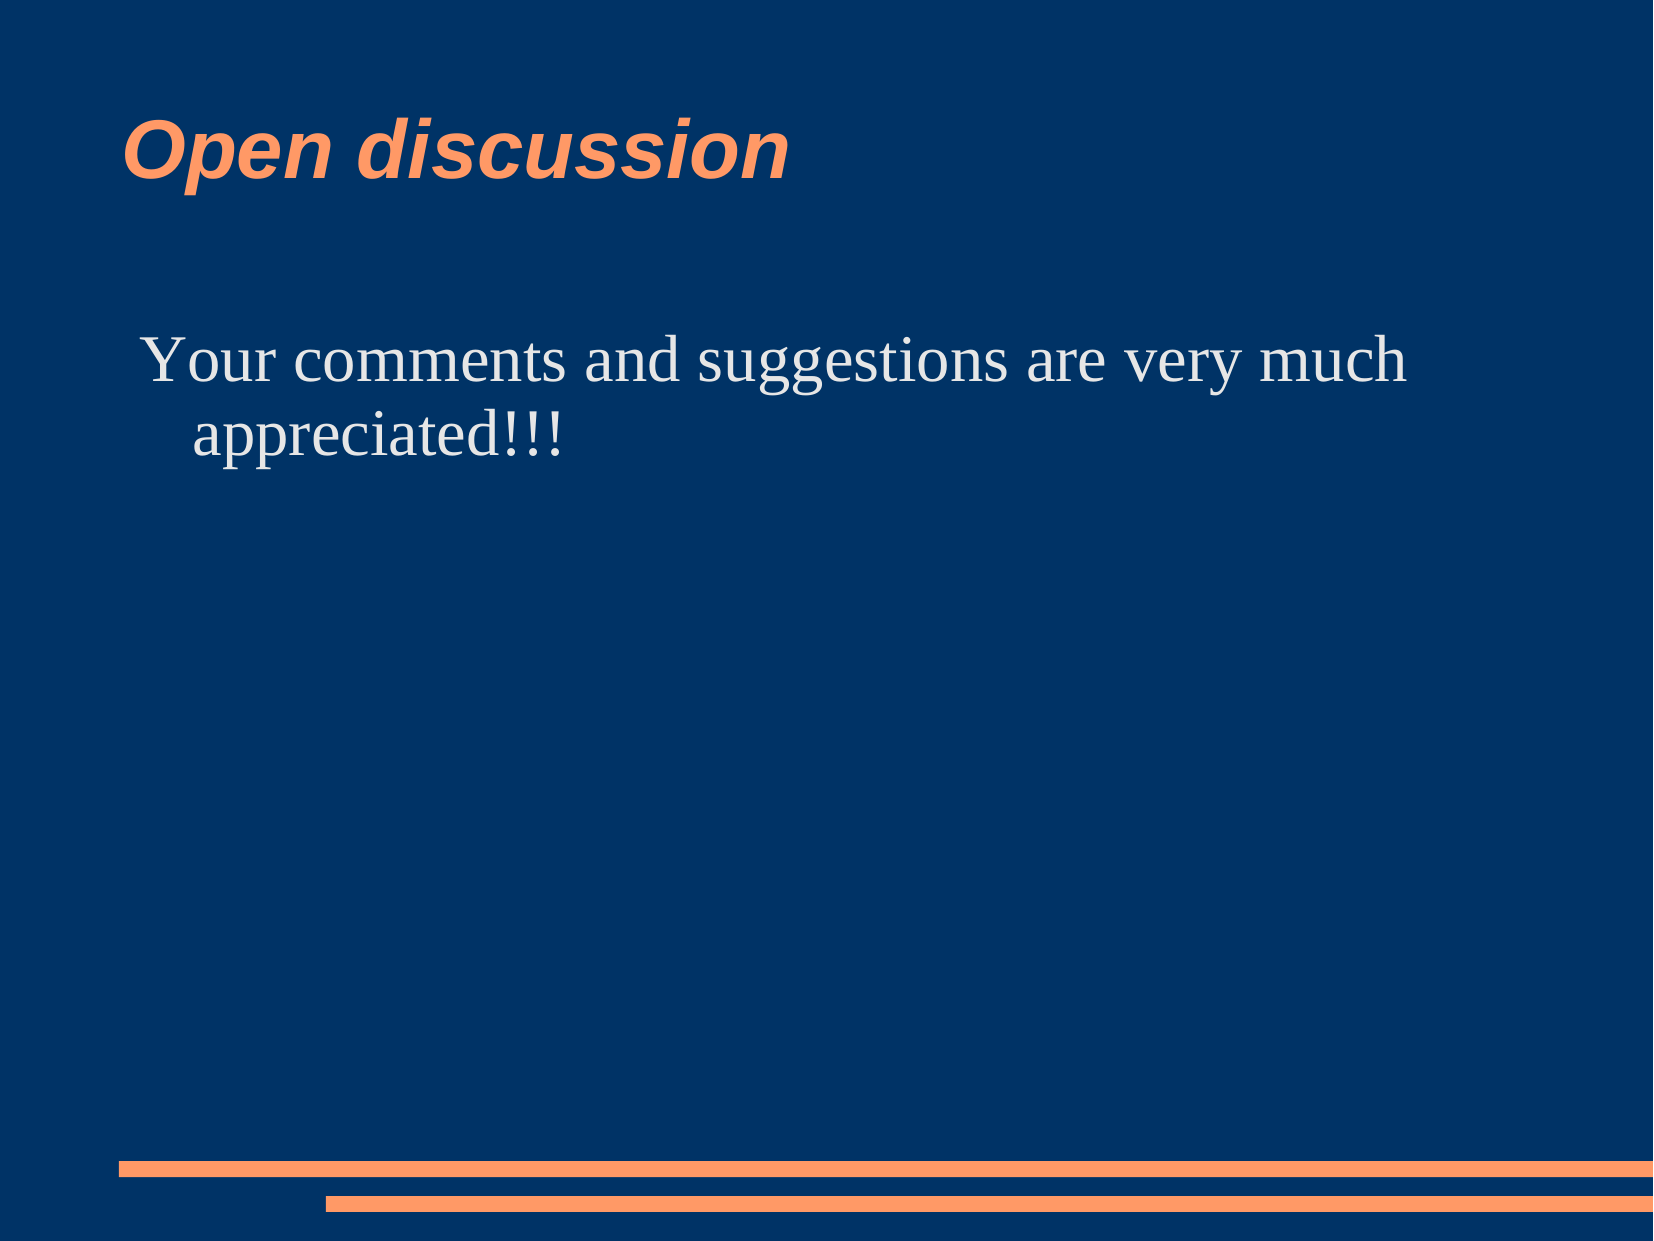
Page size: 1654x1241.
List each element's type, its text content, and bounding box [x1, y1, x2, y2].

title Open discussion [121, 46, 1534, 254]
list Your comments and suggestions are very much appreciated!!! [121, 322, 1561, 1133]
